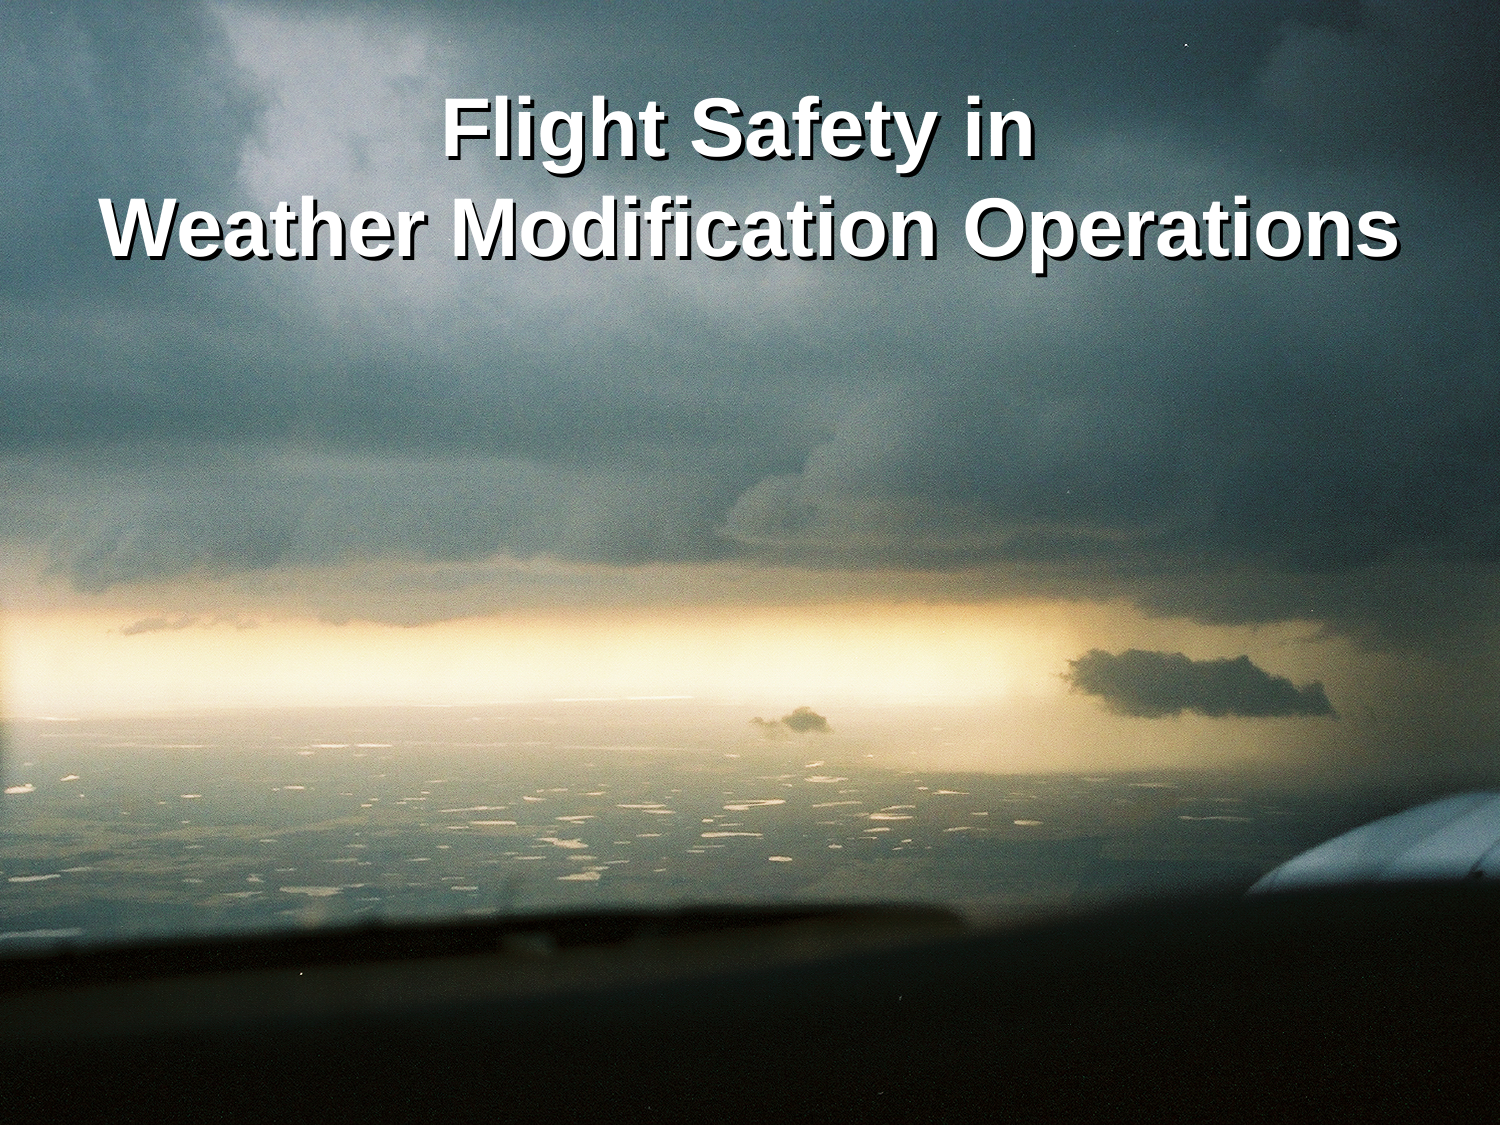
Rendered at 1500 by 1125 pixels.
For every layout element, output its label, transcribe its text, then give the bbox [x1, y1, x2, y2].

title Flight Safety in Weather Modification Operations [0, 1, 1500, 346]
picture [0, 346, 1500, 1125]
